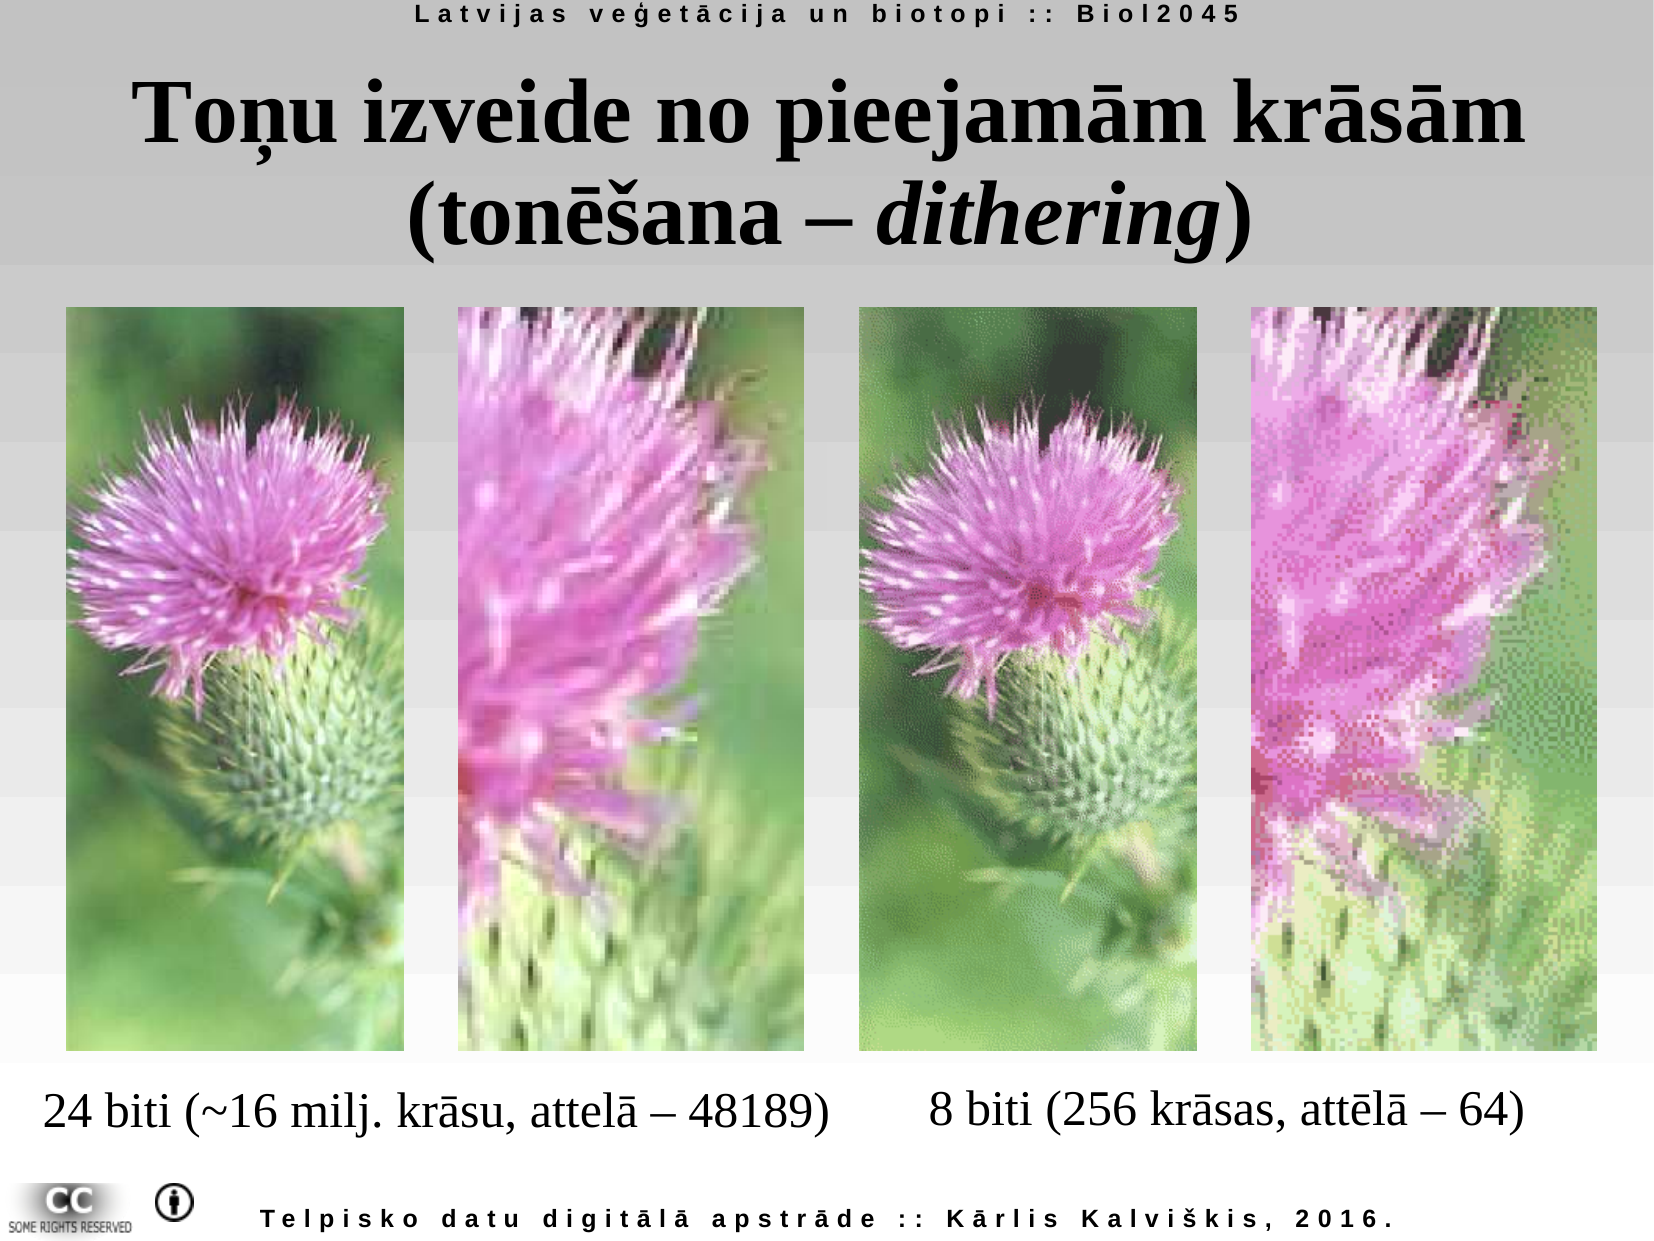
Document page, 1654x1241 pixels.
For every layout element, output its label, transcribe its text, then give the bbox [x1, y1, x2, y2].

text_box 8 biti (256 krāsas, attēlā – 64) [928, 1080, 1526, 1137]
text_box 24 biti (~16 milj. krāsu, attelā – 48189) [42, 1083, 831, 1139]
picture [0, 0, 1654, 1241]
title Toņu izveide no pieejamām krāsām (tonēšana – dithering) [34, 61, 1626, 296]
